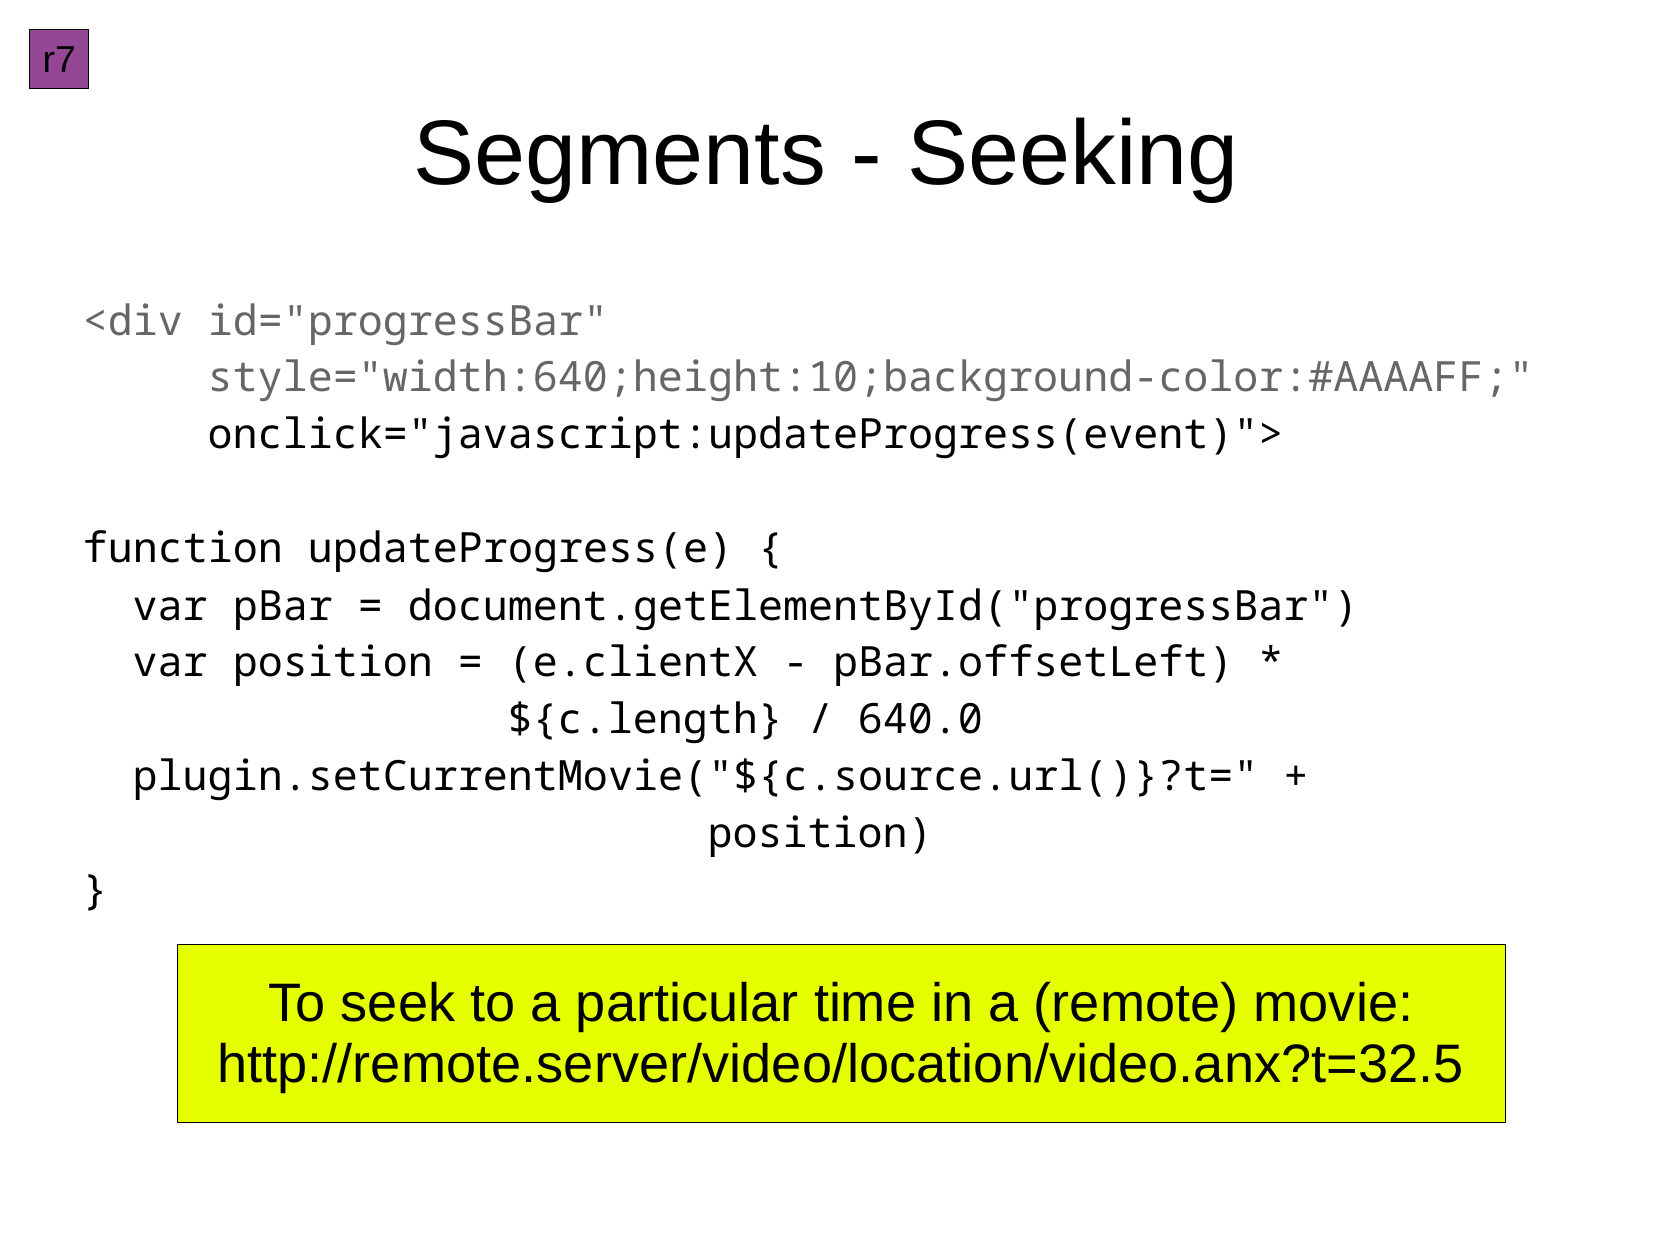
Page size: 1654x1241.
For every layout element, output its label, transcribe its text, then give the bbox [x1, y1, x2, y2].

text_box r7 [29, 29, 89, 89]
title Segments - Seeking [82, 56, 1571, 250]
list <div id="progressBar" style="width:640;height:10;background-color:#AAAAFF;" onclick="javascript:updateProgress(event)"> function updateProgress(e) { var pBar = document.getElementById("progressBar") var position = (e.clientX - pBar.offsetLeft) * ${c.length} / 640.0 plugin.setCurrentMovie("${c.source.url()}?t=" + position) } [82, 290, 1571, 1094]
text_box To seek to a particular time in a (remote) movie: http://remote.server/video/location/video.anx?t=32.5 [177, 944, 1506, 1123]
